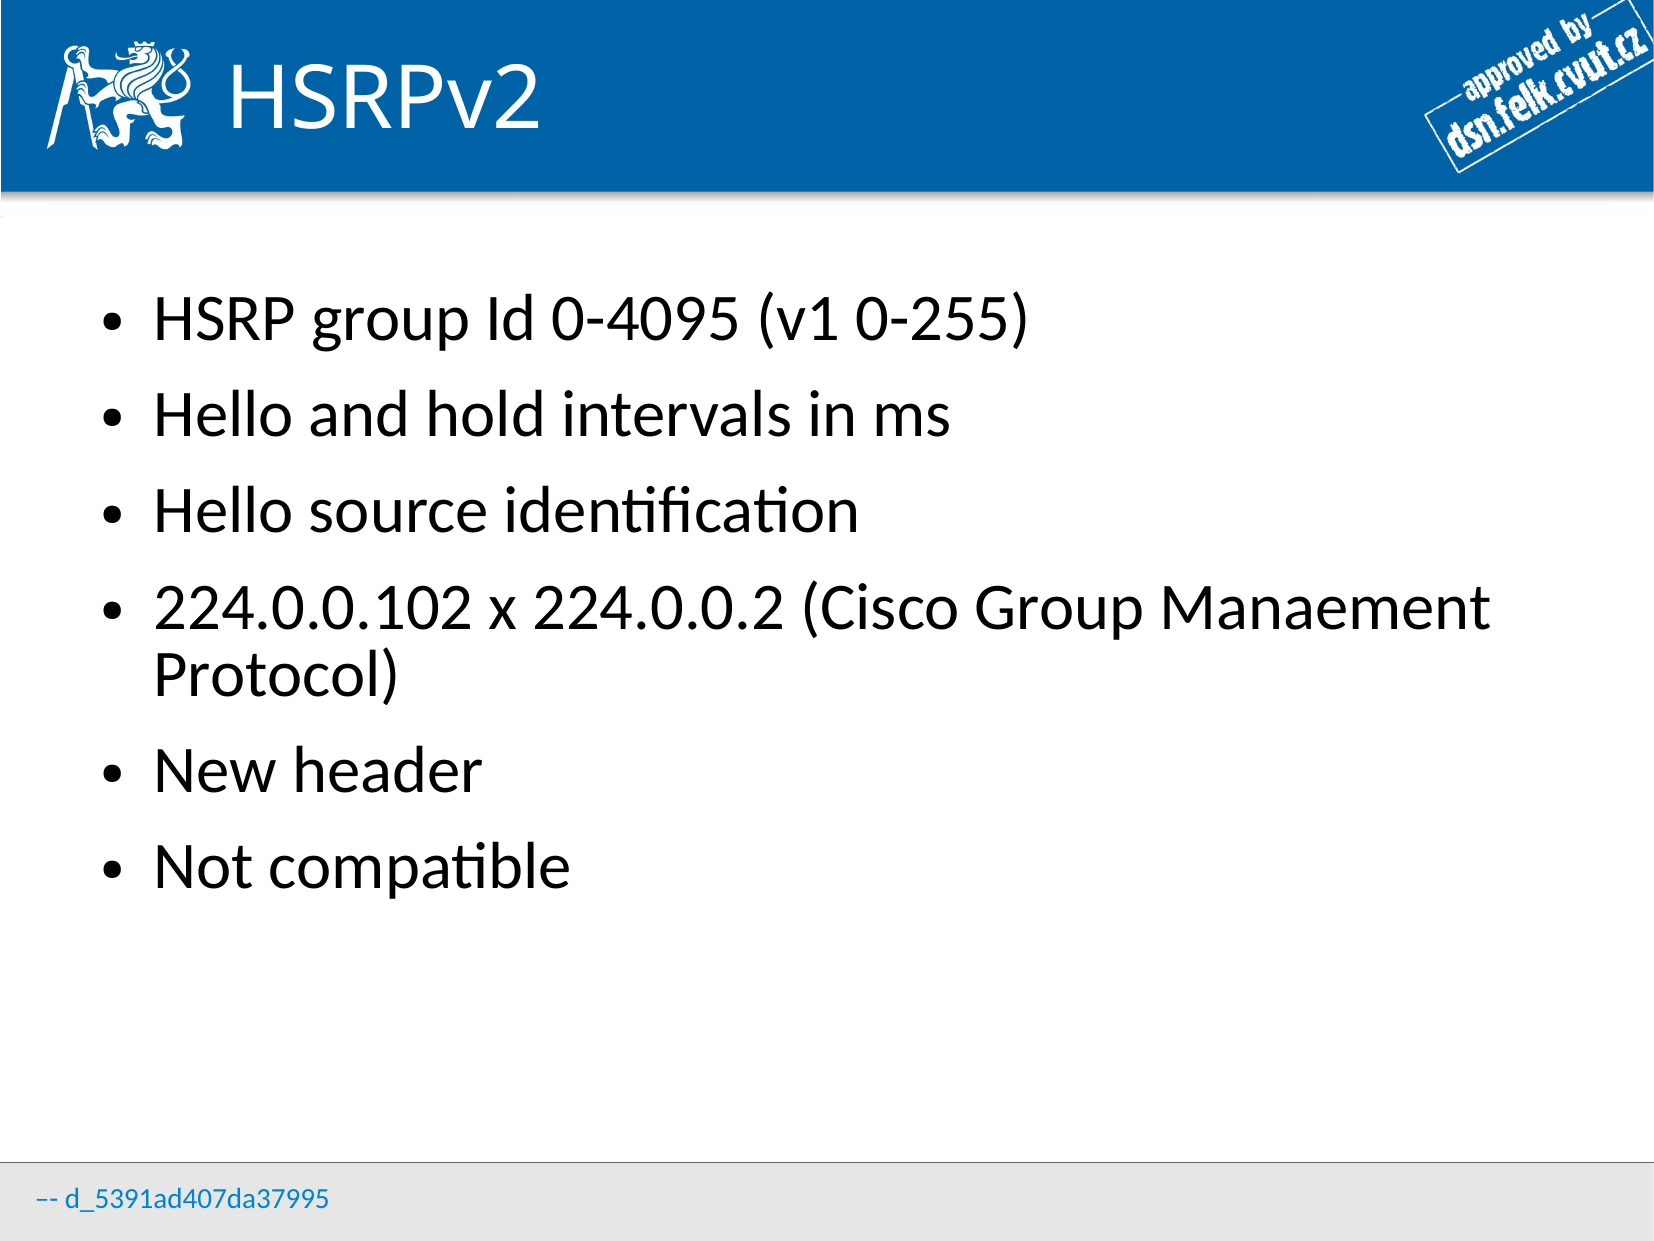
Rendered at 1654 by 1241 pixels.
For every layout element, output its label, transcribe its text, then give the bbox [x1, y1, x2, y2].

list HSRP group Id 0-4095 (v1 0-255) Hello and hold intervals in ms Hello source identification 224.0.0.102 x 224.0.0.2 (Cisco Group Manaement Protocol) New header Not compatible [82, 290, 1571, 1010]
picture [1, 0, 1654, 217]
title HSRPv2 [225, 0, 1426, 188]
